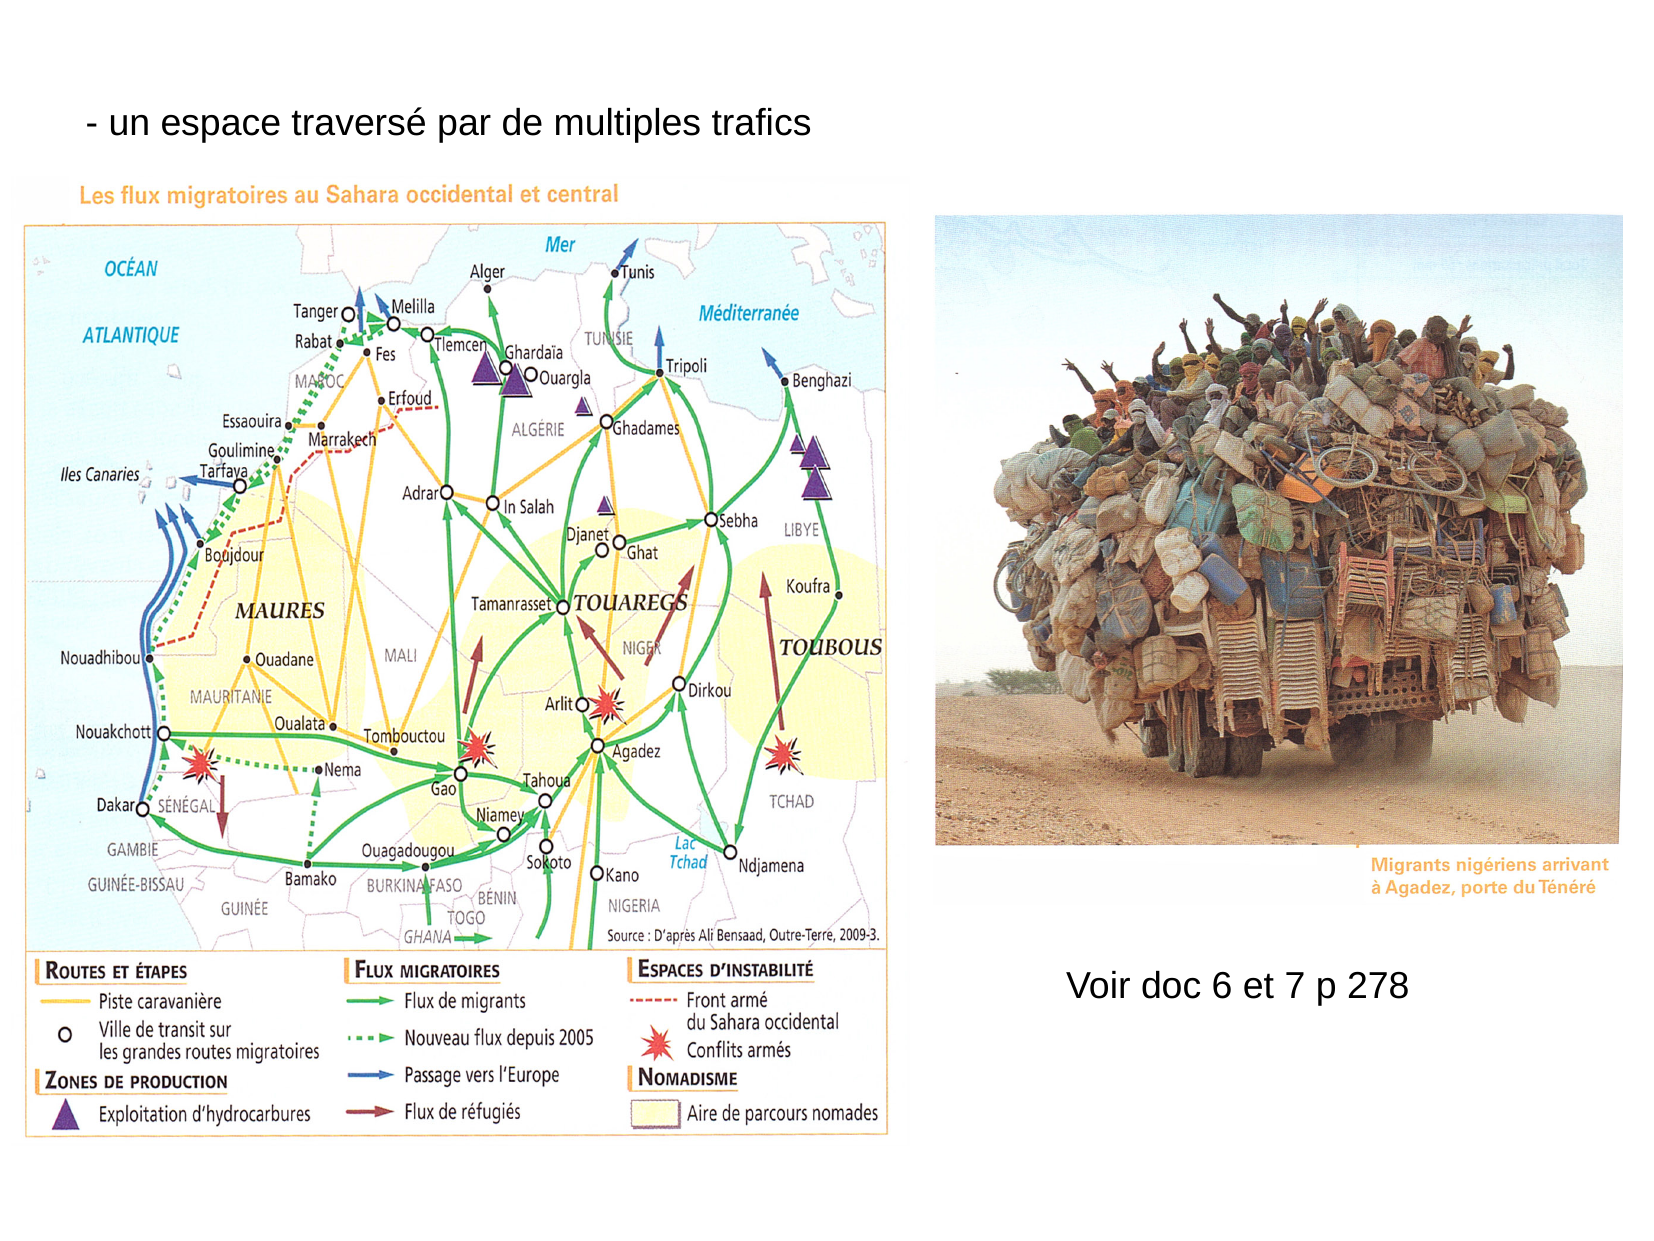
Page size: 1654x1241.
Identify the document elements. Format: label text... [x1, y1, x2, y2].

text_box - un espace traversé par de multiples trafics [70, 94, 827, 152]
picture [11, 176, 910, 1146]
picture [933, 212, 1623, 905]
text_box Voir doc 6 et 7 p 278 [1051, 956, 1425, 1014]
